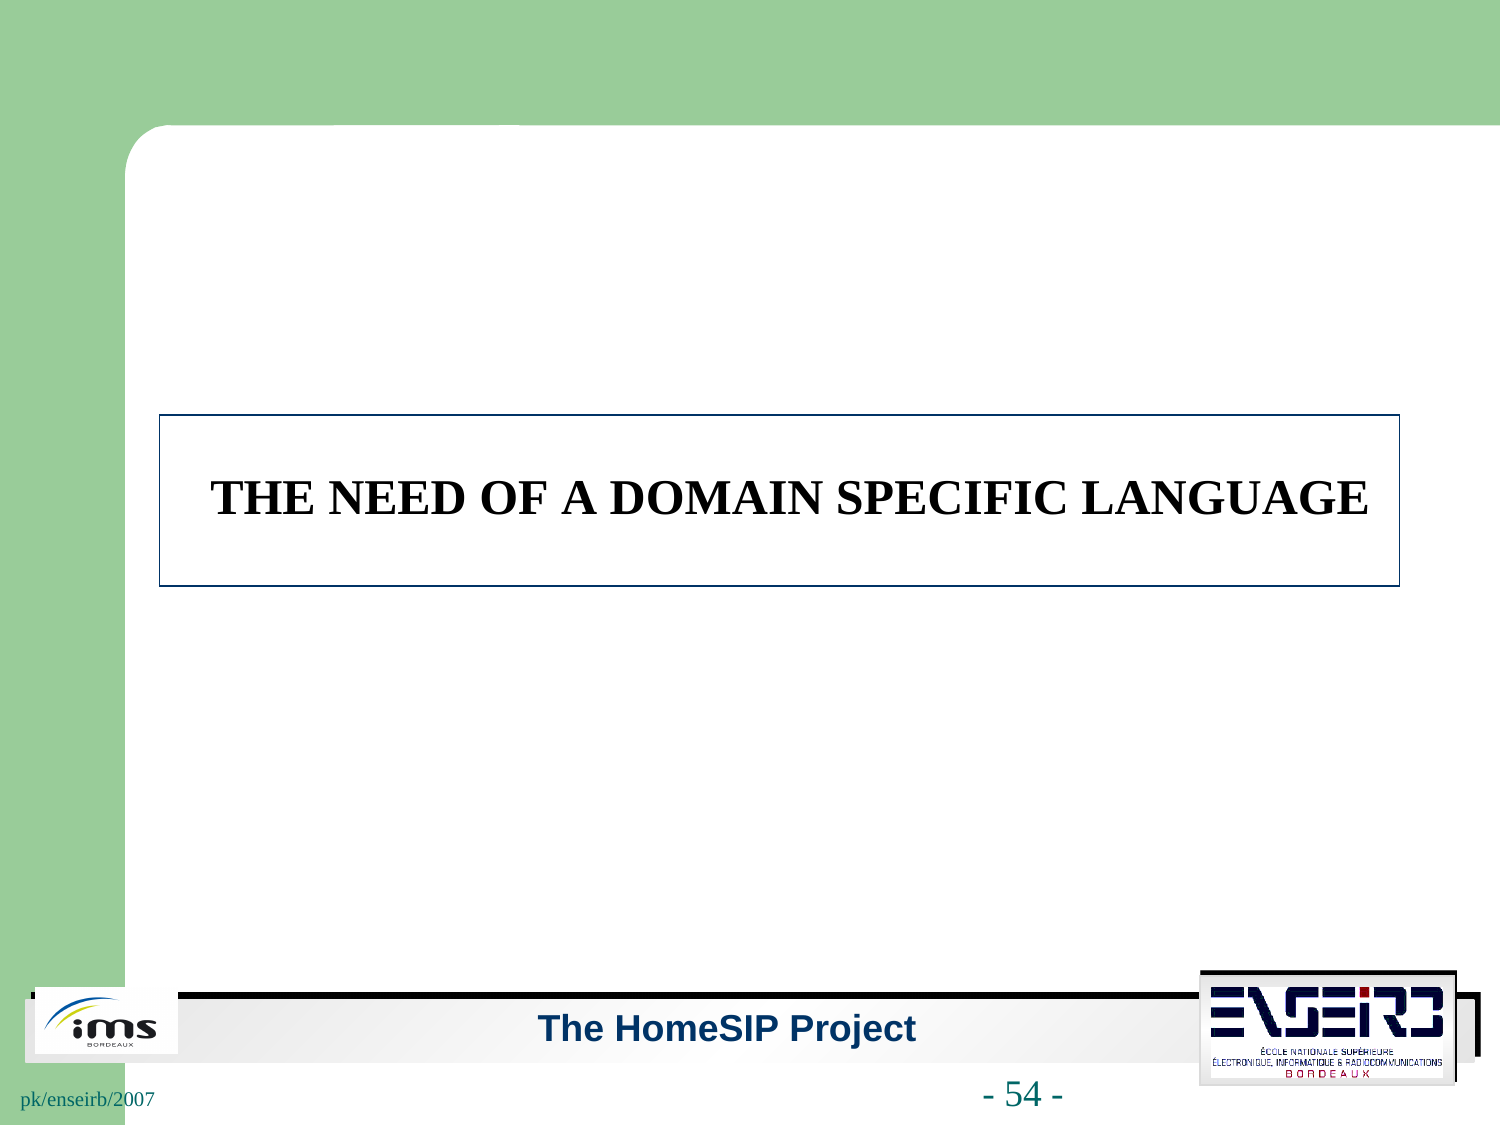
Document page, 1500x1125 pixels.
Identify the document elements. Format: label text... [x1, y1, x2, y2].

list THE NEED OF A DOMAIN SPECIFIC LANGUAGE [159, 461, 1422, 596]
list THE NEED OF A DOMAIN SPECIFIC LANGUAGE [160, 461, 1399, 585]
picture [35, 987, 178, 1054]
picture [1211, 987, 1443, 1078]
